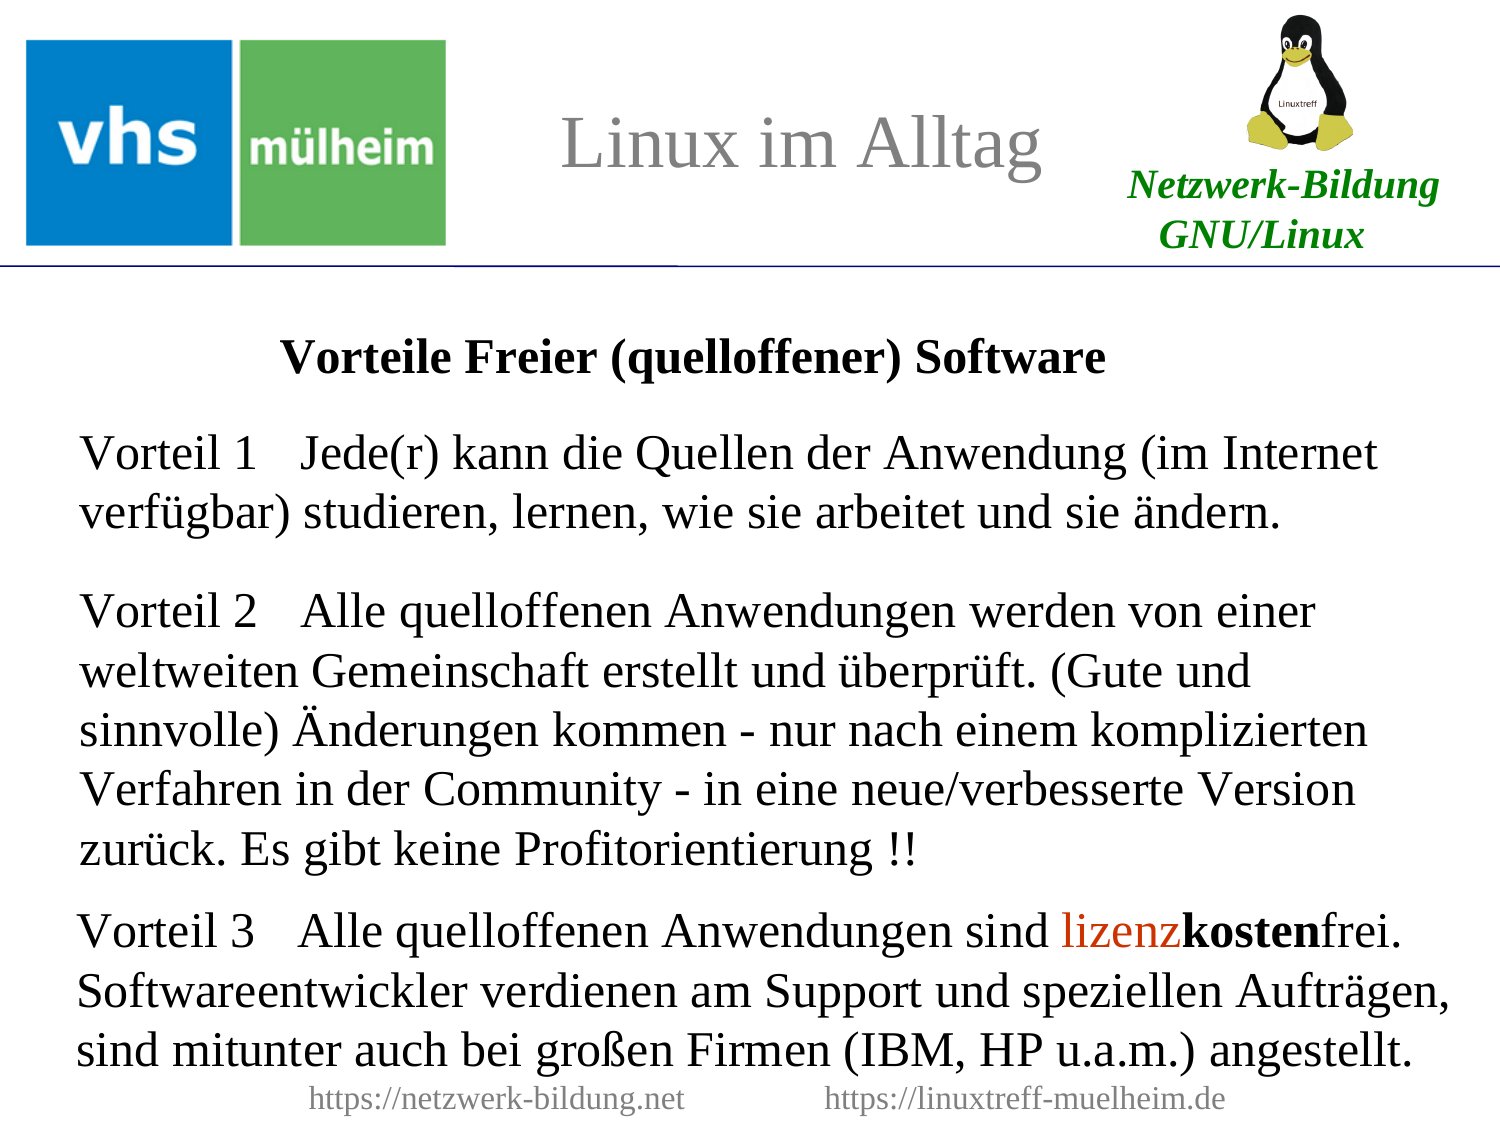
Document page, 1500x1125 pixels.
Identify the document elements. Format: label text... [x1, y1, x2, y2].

text_box Vorteil 2 Alle quelloffenen Anwendungen werden von einer weltweiten Gemeinschaft erstellt und überprüft. (Gute und sinnvolle) Änderungen kommen - nur nach einem komplizierten Verfahren in der Community - in eine neue/verbesserte Version zurück. Es gibt keine Profitorientierung !! [64, 572, 1471, 886]
text_box Vorteil 1 Jede(r) kann die Quellen der Anwendung (im Internet verfügbar) studieren, lernen, wie sie arbeitet und sie ändern. [64, 414, 1434, 559]
text_box Netzwerk-Bildung GNU/Linux [1112, 151, 1467, 267]
picture [14, 32, 461, 254]
text_box https://netzwerk-bildung.net https://linuxtreff-muelheim.de [34, 1070, 1500, 1125]
text_box Linux im Alltag [525, 88, 1079, 195]
picture [1246, 13, 1353, 152]
text_box Vorteil 3 Alle quelloffenen Anwendungen sind lizenzkostenfrei. Softwareentwickler verdienen am Support und speziellen Aufträgen, sind mitunter auch bei großen Firmen (IBM, HP u.a.m.) angestellt. [61, 893, 1468, 1070]
text_box Vorteile Freier (quelloffener) Software [264, 318, 1183, 404]
